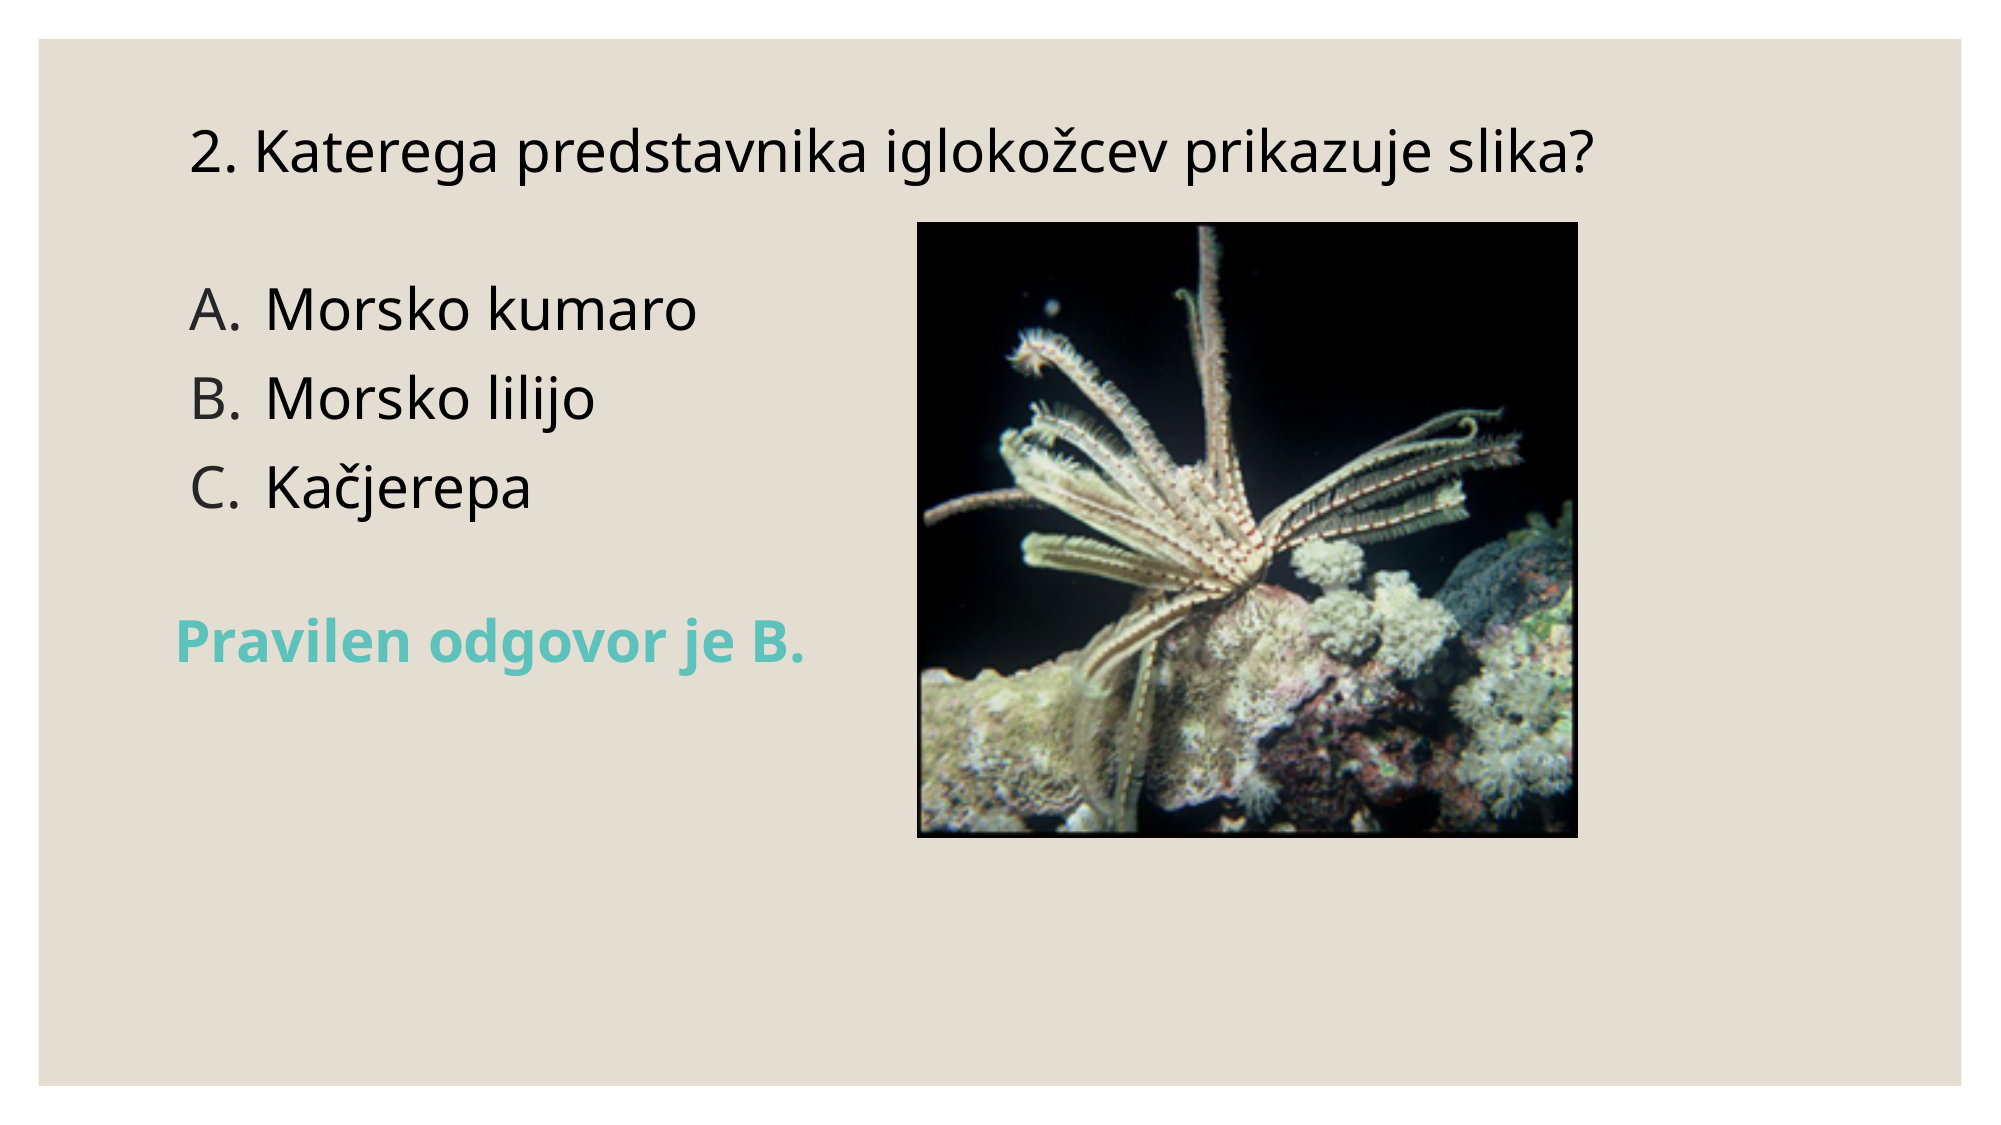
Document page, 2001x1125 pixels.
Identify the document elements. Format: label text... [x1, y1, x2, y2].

picture [917, 222, 1578, 838]
text_box Pravilen odgovor je B. [159, 596, 900, 682]
list 2. Katerega predstavnika iglokožcev prikazuje slika? Morsko kumaro Morsko lilijo Kačjerepa [174, 106, 1825, 991]
